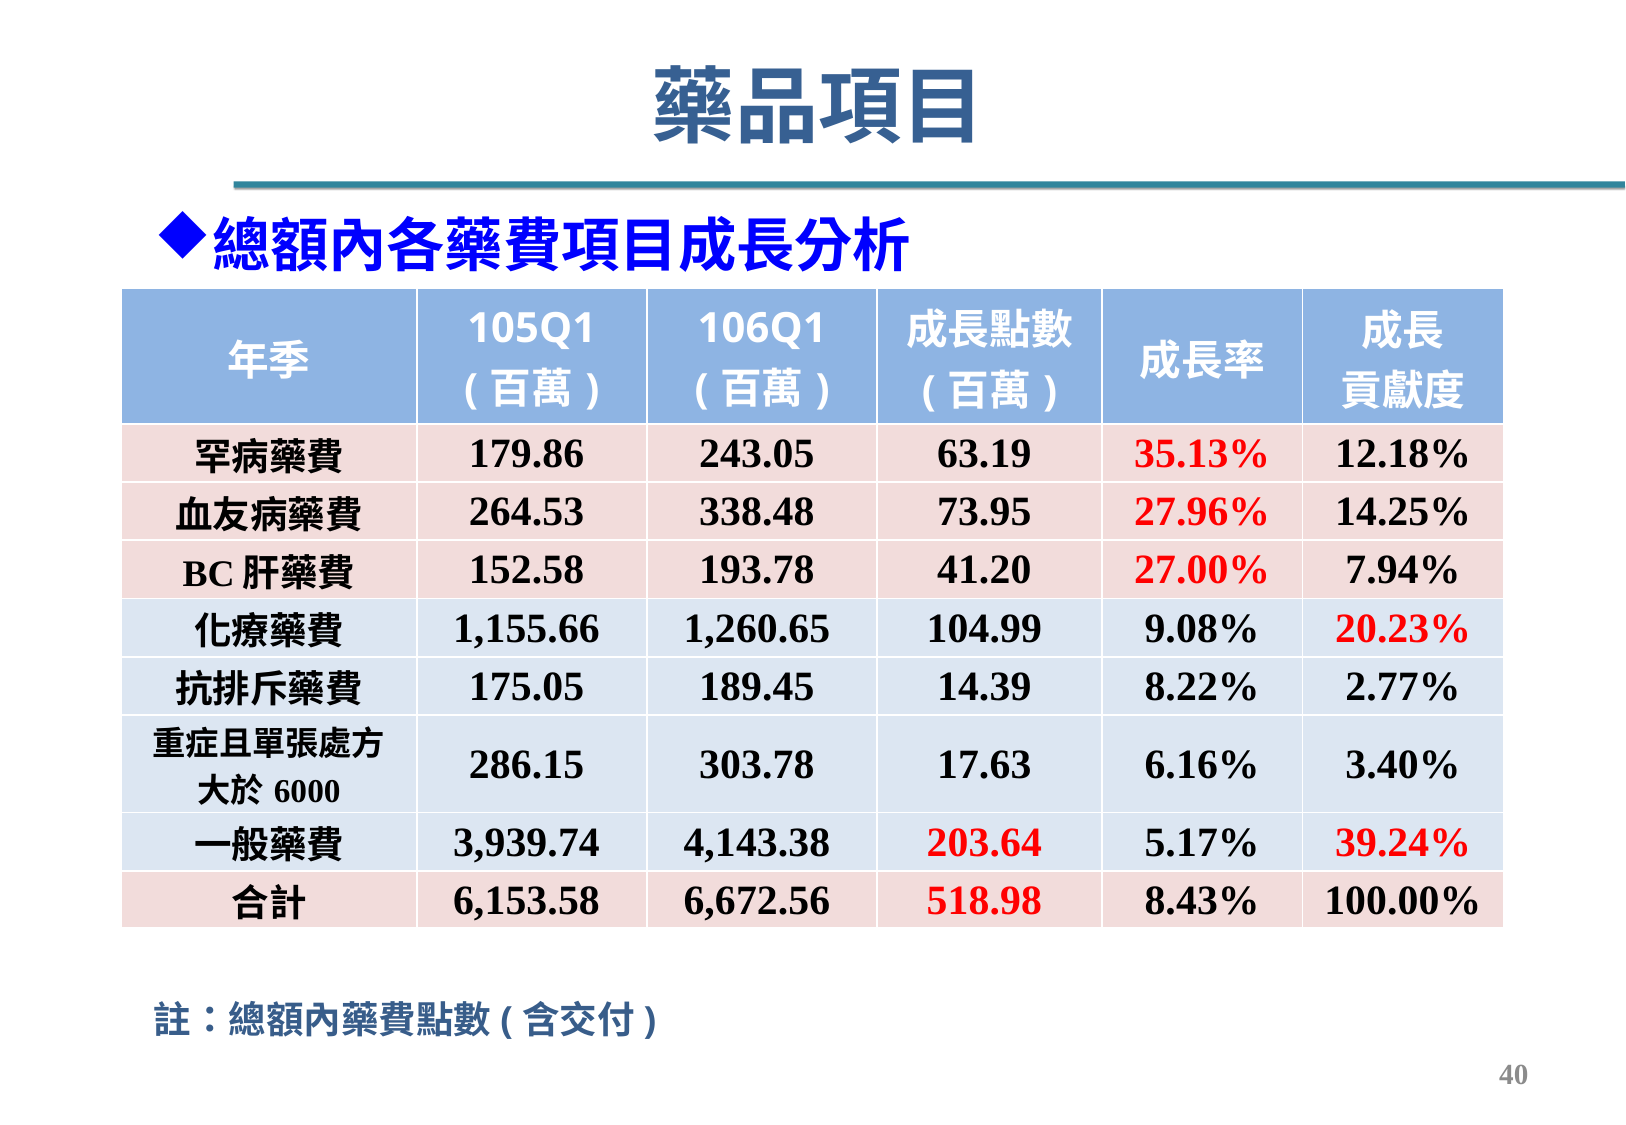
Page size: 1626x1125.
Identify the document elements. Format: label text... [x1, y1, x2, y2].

table_cell 6,153.58 [418, 872, 646, 927]
table_header 成長點數 (百萬) [878, 289, 1101, 423]
table_cell 203.64 [878, 813, 1101, 870]
table_cell 12.18% [1303, 425, 1503, 481]
table_cell 73.95 [878, 483, 1101, 539]
text_box 總額內各藥費項目成長分析 [139, 200, 1463, 286]
table_cell 179.86 [418, 425, 646, 481]
table_cell 1,155.66 [418, 599, 646, 656]
table_cell BC肝藥費 [122, 541, 416, 598]
table_cell 9.08% [1103, 599, 1302, 656]
table_cell 抗排斥藥費 [122, 658, 416, 714]
table_header 成長率 [1103, 289, 1302, 423]
table_cell 6.16% [1103, 716, 1302, 812]
table_cell 175.05 [418, 658, 646, 714]
table_cell 189.45 [648, 658, 876, 714]
table_cell 8.43% [1103, 872, 1302, 927]
table_cell 20.23% [1303, 599, 1503, 656]
table_cell 193.78 [648, 541, 876, 598]
table_header 106Q1 (百萬) [648, 289, 876, 423]
table_cell 3,939.74 [418, 813, 646, 870]
text_box 註：總額內藥費點數(含交付) [139, 988, 1486, 1049]
table_cell 8.22% [1103, 658, 1302, 714]
table_cell 27.00% [1103, 541, 1302, 598]
table_cell 合計 [122, 872, 416, 927]
table_header 成長 貢獻度 [1303, 289, 1503, 423]
table_cell 5.17% [1103, 813, 1302, 870]
table_cell 2.77% [1303, 658, 1503, 714]
table_cell 27.96% [1103, 483, 1302, 539]
table_cell 35.13% [1103, 425, 1302, 481]
table_cell 重症且單張處方 大於6000 [122, 716, 416, 812]
table_header 年季 [122, 289, 416, 423]
table_cell 303.78 [648, 716, 876, 812]
table_cell 41.20 [878, 541, 1101, 598]
table_cell 63.19 [878, 425, 1101, 481]
table_cell 264.53 [418, 483, 646, 539]
table_cell 4,143.38 [648, 813, 876, 870]
table_cell 一般藥費 [122, 813, 416, 870]
table_cell 104.99 [878, 599, 1101, 656]
table_cell 6,672.56 [648, 872, 876, 927]
table_cell 1,260.65 [648, 599, 876, 656]
table_cell 518.98 [878, 872, 1101, 927]
table_cell 338.48 [648, 483, 876, 539]
table_cell 17.63 [878, 716, 1101, 812]
table_cell 3.40% [1303, 716, 1503, 812]
table_cell 243.05 [648, 425, 876, 481]
table_cell 化療藥費 [122, 599, 416, 656]
table_header 105Q1 (百萬) [418, 289, 646, 423]
table_cell 286.15 [418, 716, 646, 812]
table_cell 152.58 [418, 541, 646, 598]
table_cell 100.00% [1303, 872, 1503, 927]
table_cell 罕病藥費 [122, 425, 416, 481]
table_cell 血友病藥費 [122, 483, 416, 539]
slide_number <編號> [1164, 1042, 1544, 1103]
table_cell 14.39 [878, 658, 1101, 714]
table_cell 7.94% [1303, 541, 1503, 598]
table_cell 39.24% [1303, 813, 1503, 870]
table_cell 14.25% [1303, 483, 1503, 539]
title 藥品項目 [80, 27, 1557, 179]
